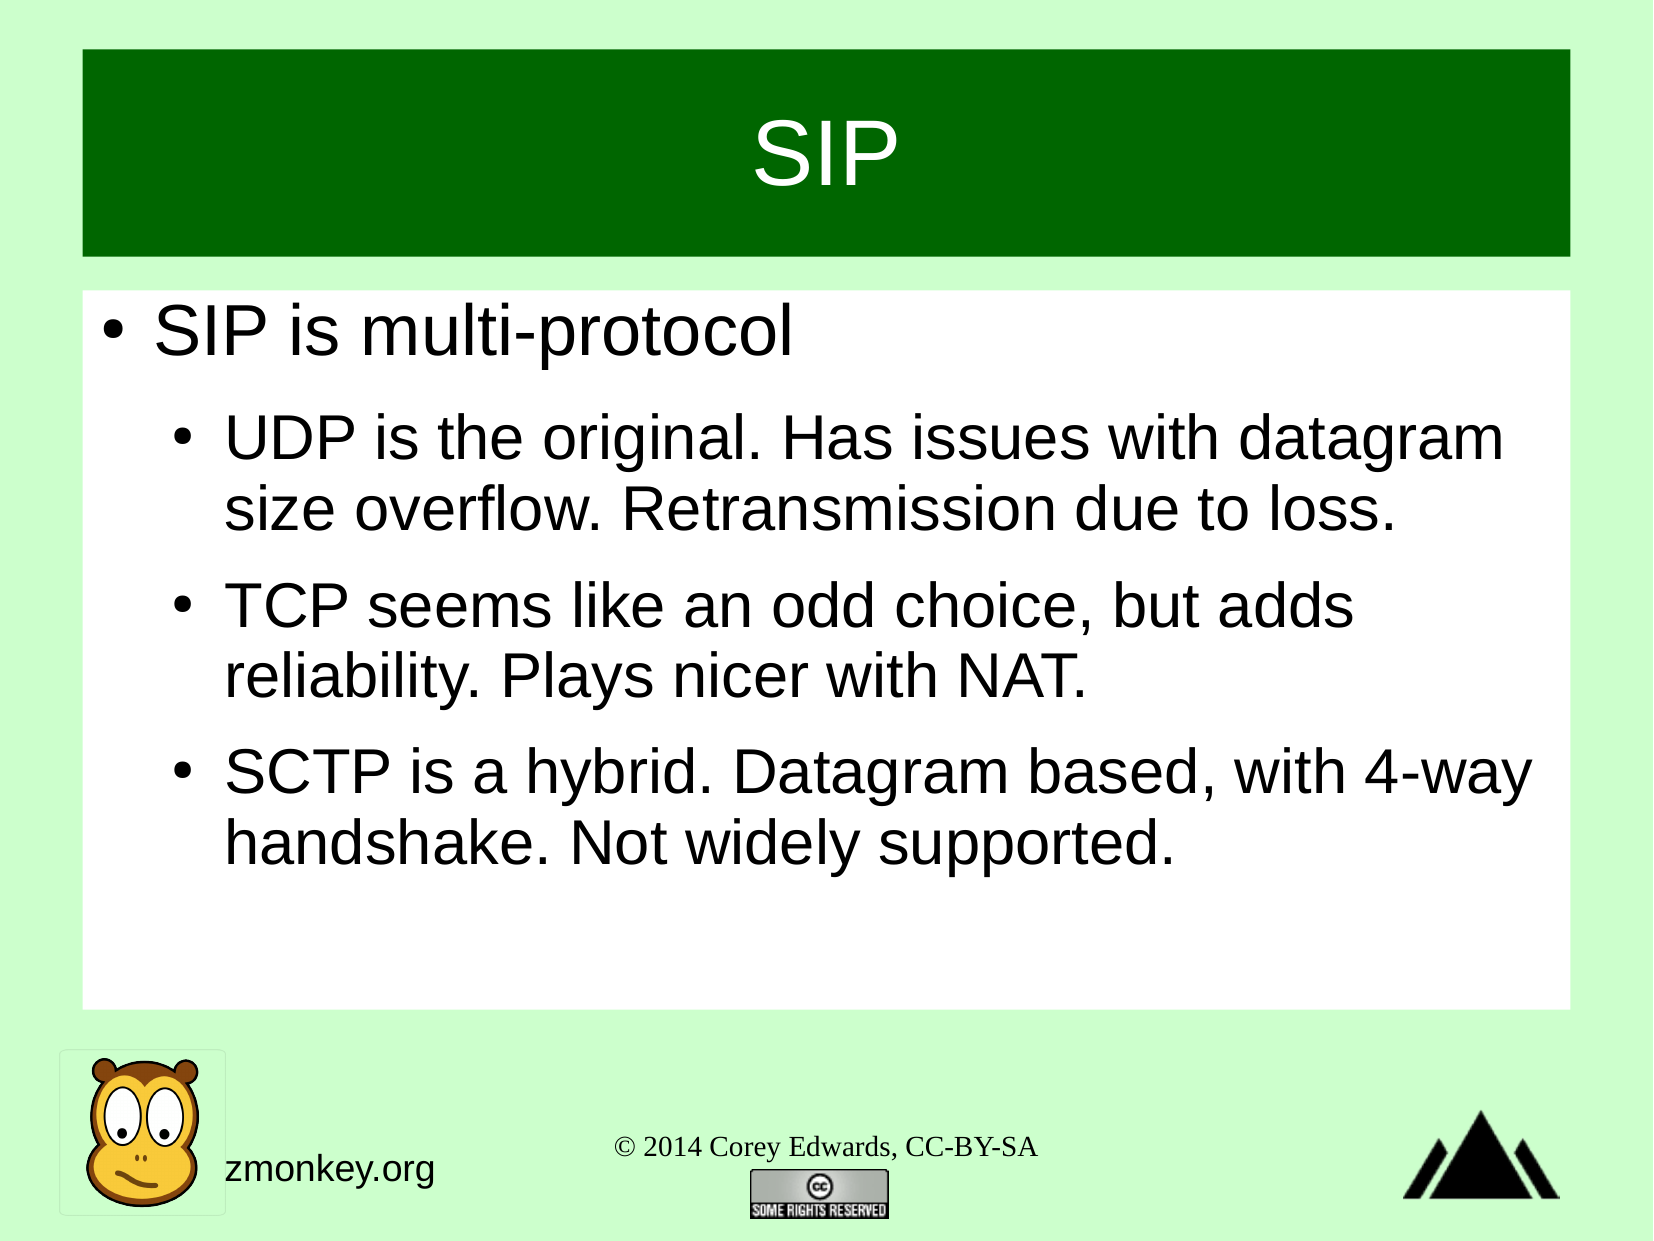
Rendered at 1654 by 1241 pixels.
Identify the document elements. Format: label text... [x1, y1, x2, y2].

picture [1403, 1109, 1560, 1225]
title SIP [82, 49, 1571, 257]
picture [750, 1169, 889, 1219]
picture [59, 1049, 226, 1216]
list SIP is multi-protocol UDP is the original. Has issues with datagram size overflow. Retransmission due to loss. TCP seems like an odd choice, but adds reliability. Plays nicer with NAT. SCTP is a hybrid. Datagram based, with 4-way handshake. Not widely supported. [82, 290, 1571, 1010]
